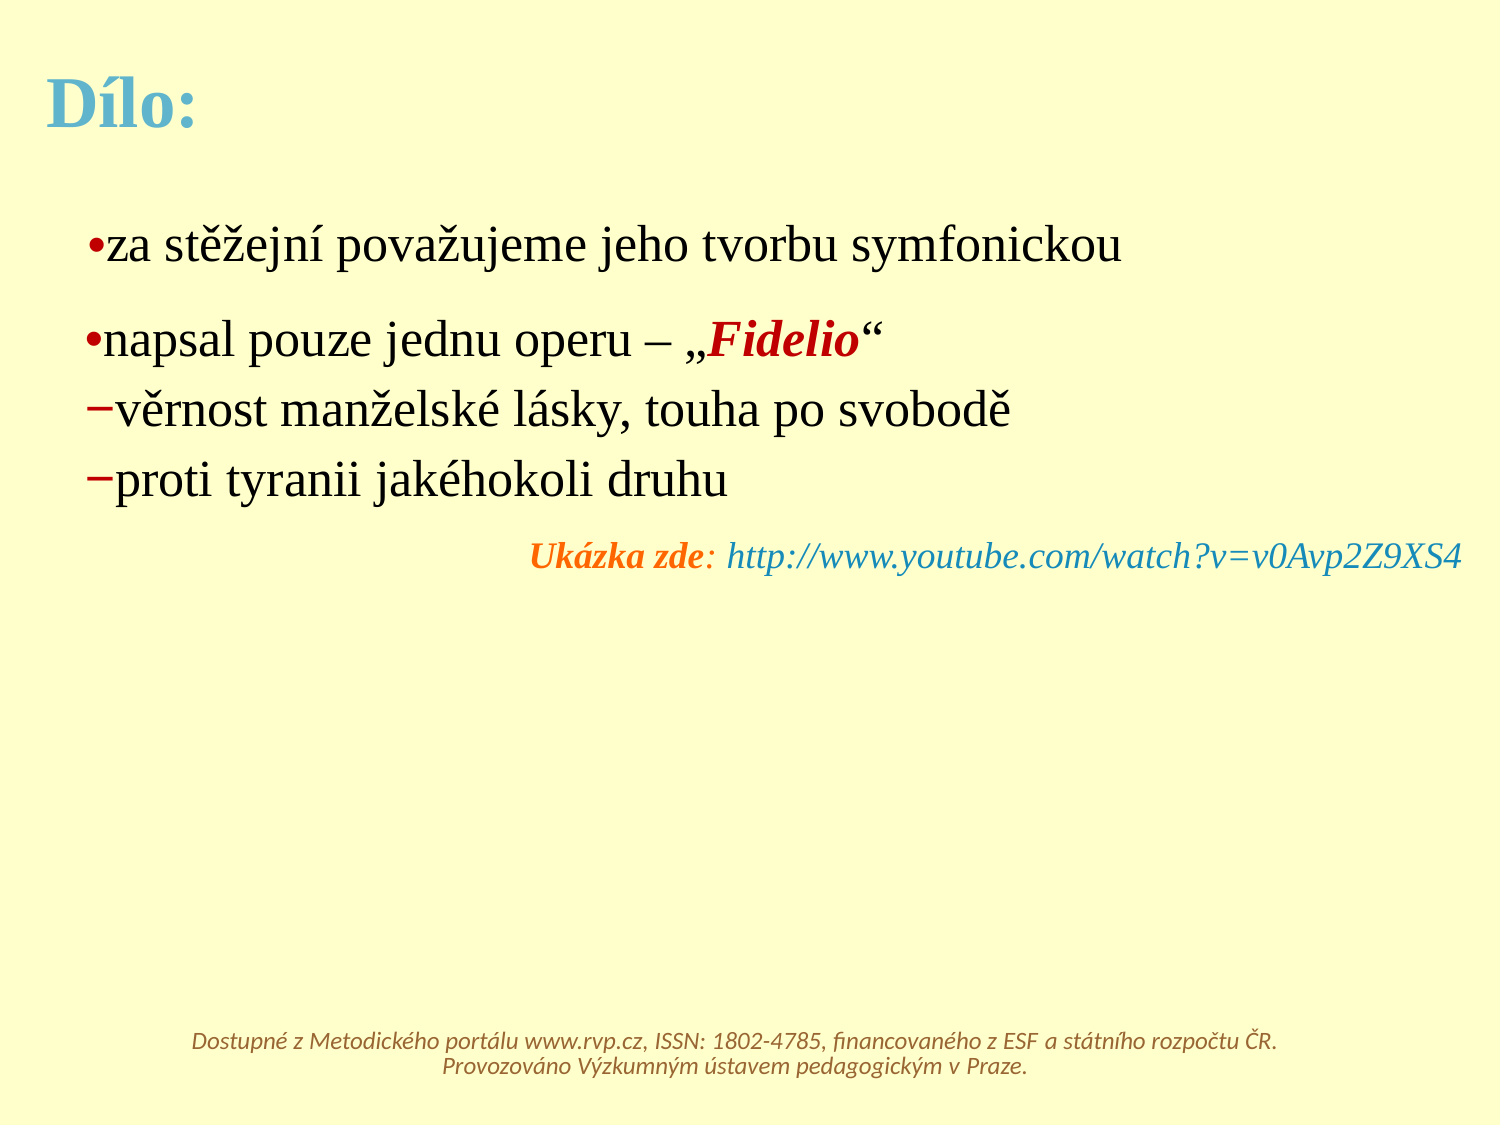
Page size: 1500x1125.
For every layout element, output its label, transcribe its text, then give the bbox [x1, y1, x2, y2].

text_box Dostupné z Metodického portálu www.rvp.cz, ISSN: 1802-4785, financovaného z ESF a státního rozpočtu ČR. Provozováno Výzkumným ústavem pedagogickým v Praze. [171, 1023, 1300, 1089]
text_box za stěžejní považujeme jeho tvorbu symfonickou [72, 207, 1139, 281]
text_box Ukázka zde: http://www.youtube.com/watch?v=v0Avp2Z9XS4 [513, 527, 1478, 626]
text_box napsal pouze jednu operu – „Fidelio“ věrnost manželské lásky, touha po svobodě proti tyranii jakéhokoli druhu [70, 302, 1028, 516]
text_box Dílo: [31, 54, 241, 151]
